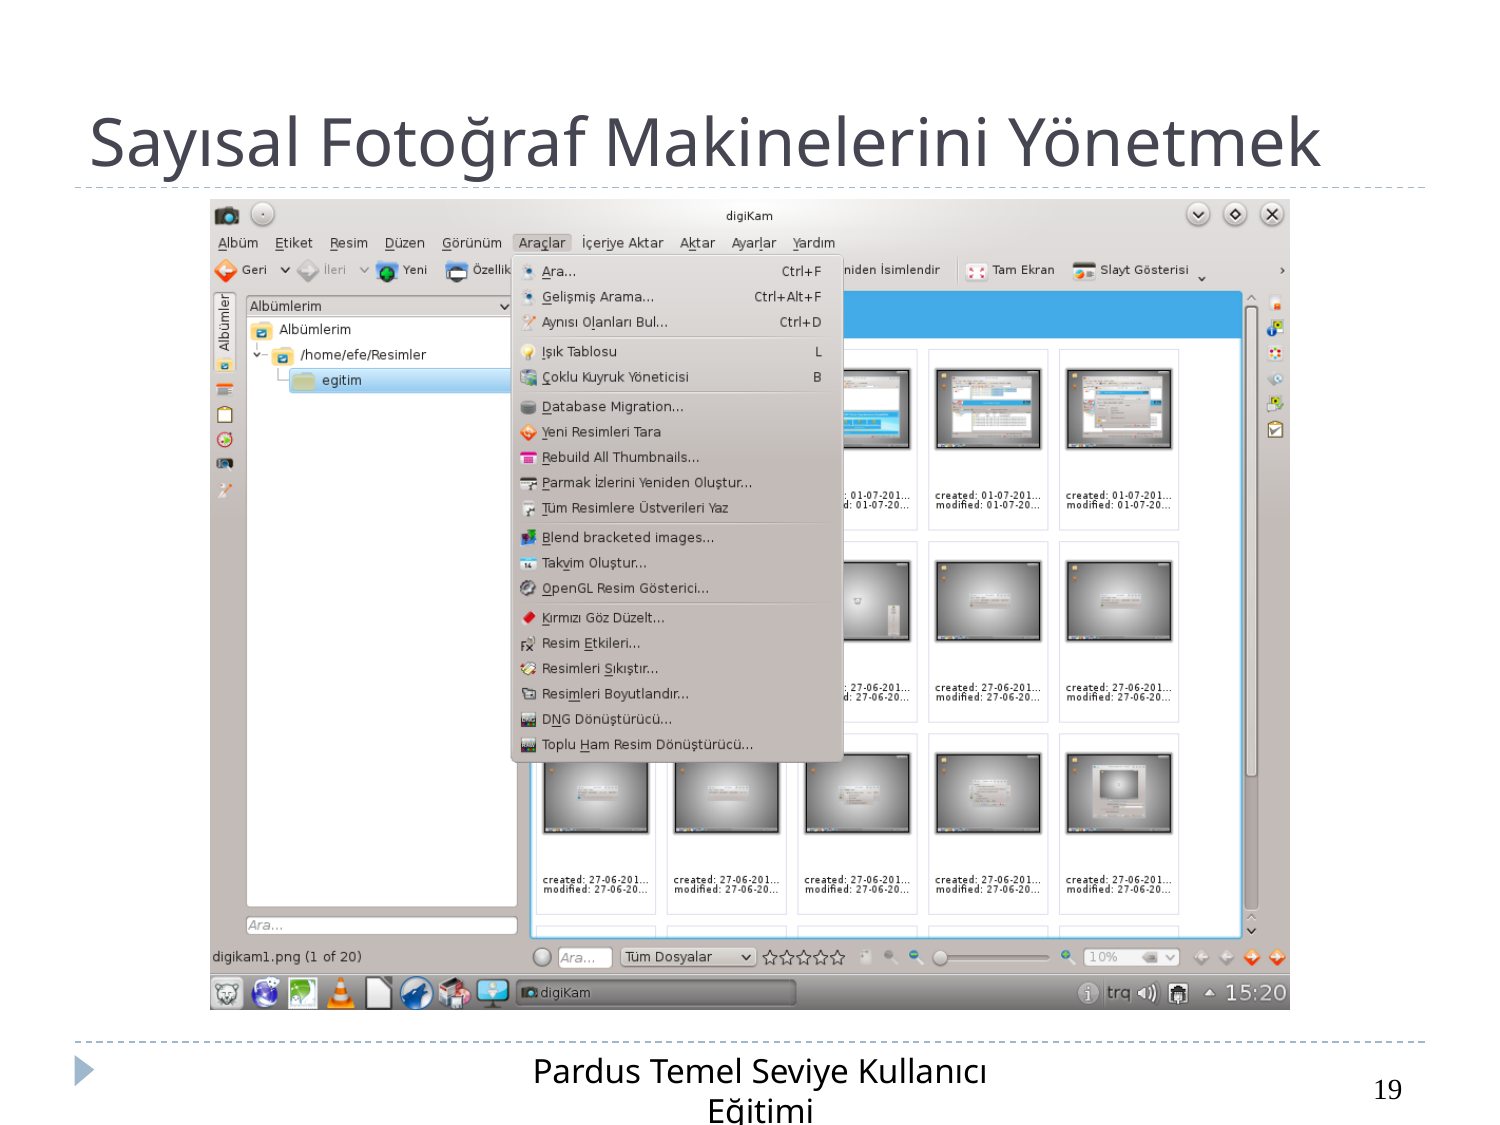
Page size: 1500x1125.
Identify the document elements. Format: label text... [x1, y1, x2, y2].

picture [210, 199, 1290, 1010]
title Sayısal Fotoğraf Makinelerini Yönetmek [75, 24, 1425, 188]
